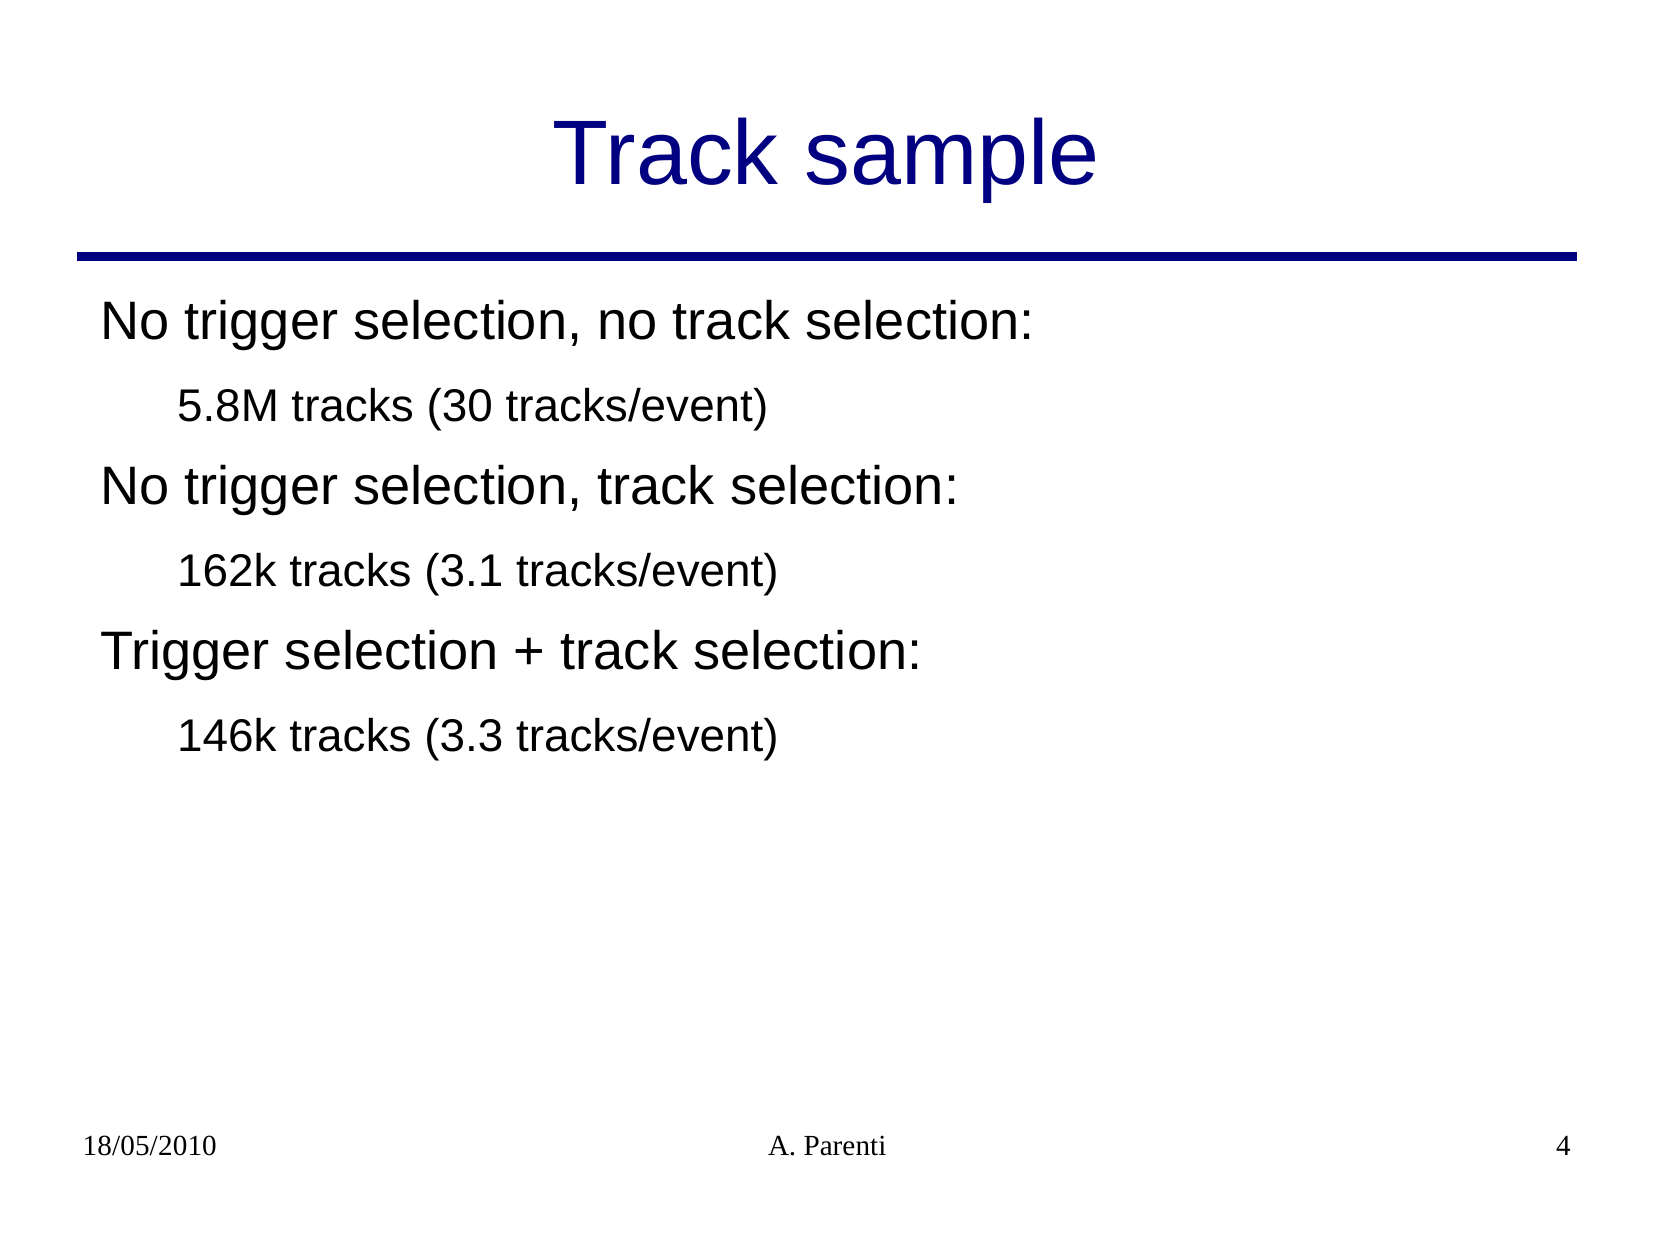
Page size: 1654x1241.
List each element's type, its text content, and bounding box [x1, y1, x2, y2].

title Track sample [82, 56, 1571, 250]
list No trigger selection, no track selection: 5.8M tracks (30 tracks/event) No trigger selection, track selection: 162k tracks (3.1 tracks/event) Trigger selection + track selection: 146k tracks (3.3 tracks/event) [82, 290, 1571, 1094]
